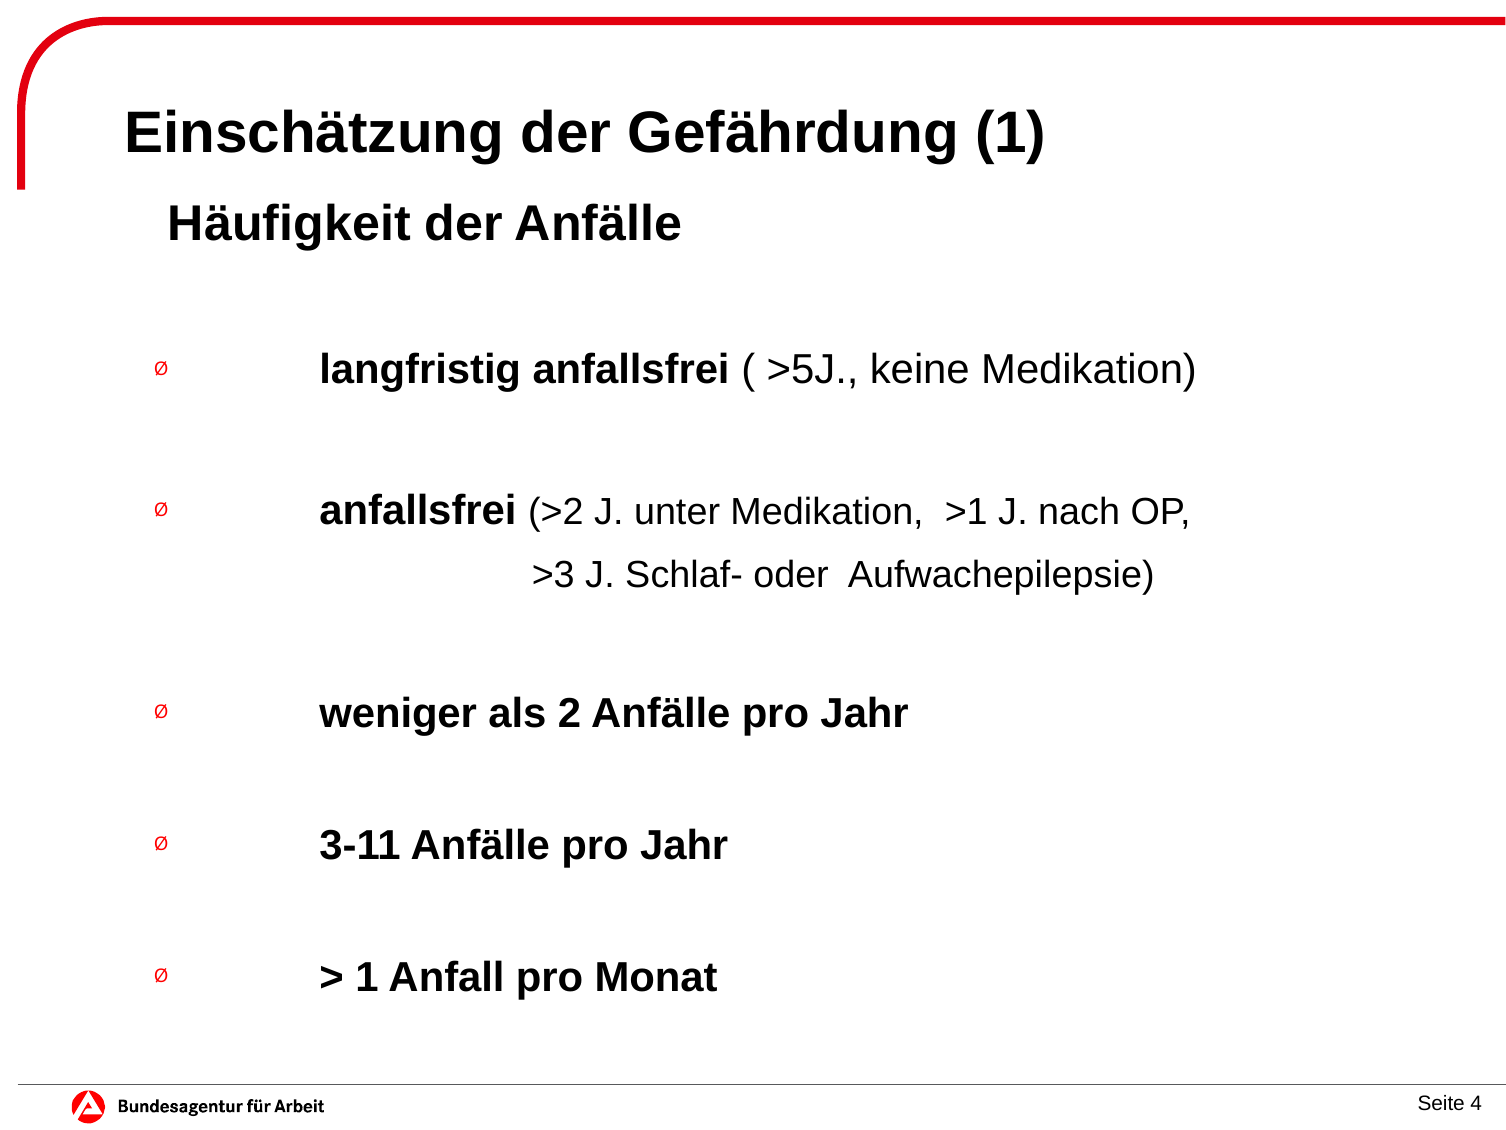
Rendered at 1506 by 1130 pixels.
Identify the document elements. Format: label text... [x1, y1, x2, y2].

text_box Häufigkeit der Anfälle langfristig anfallsfrei ( >5J., keine Medikation) anfallsfrei (>2 J. unter Medikation, >1 J. nach OP, >3 J. Schlaf- oder Aufwachepilepsie) weniger als 2 Anfälle pro Jahr 3-11 Anfälle pro Jahr > 1 Anfall pro Monat [139, 190, 1454, 1130]
text_box Einschätzung der Gefährdung (1) [124, 102, 1228, 166]
